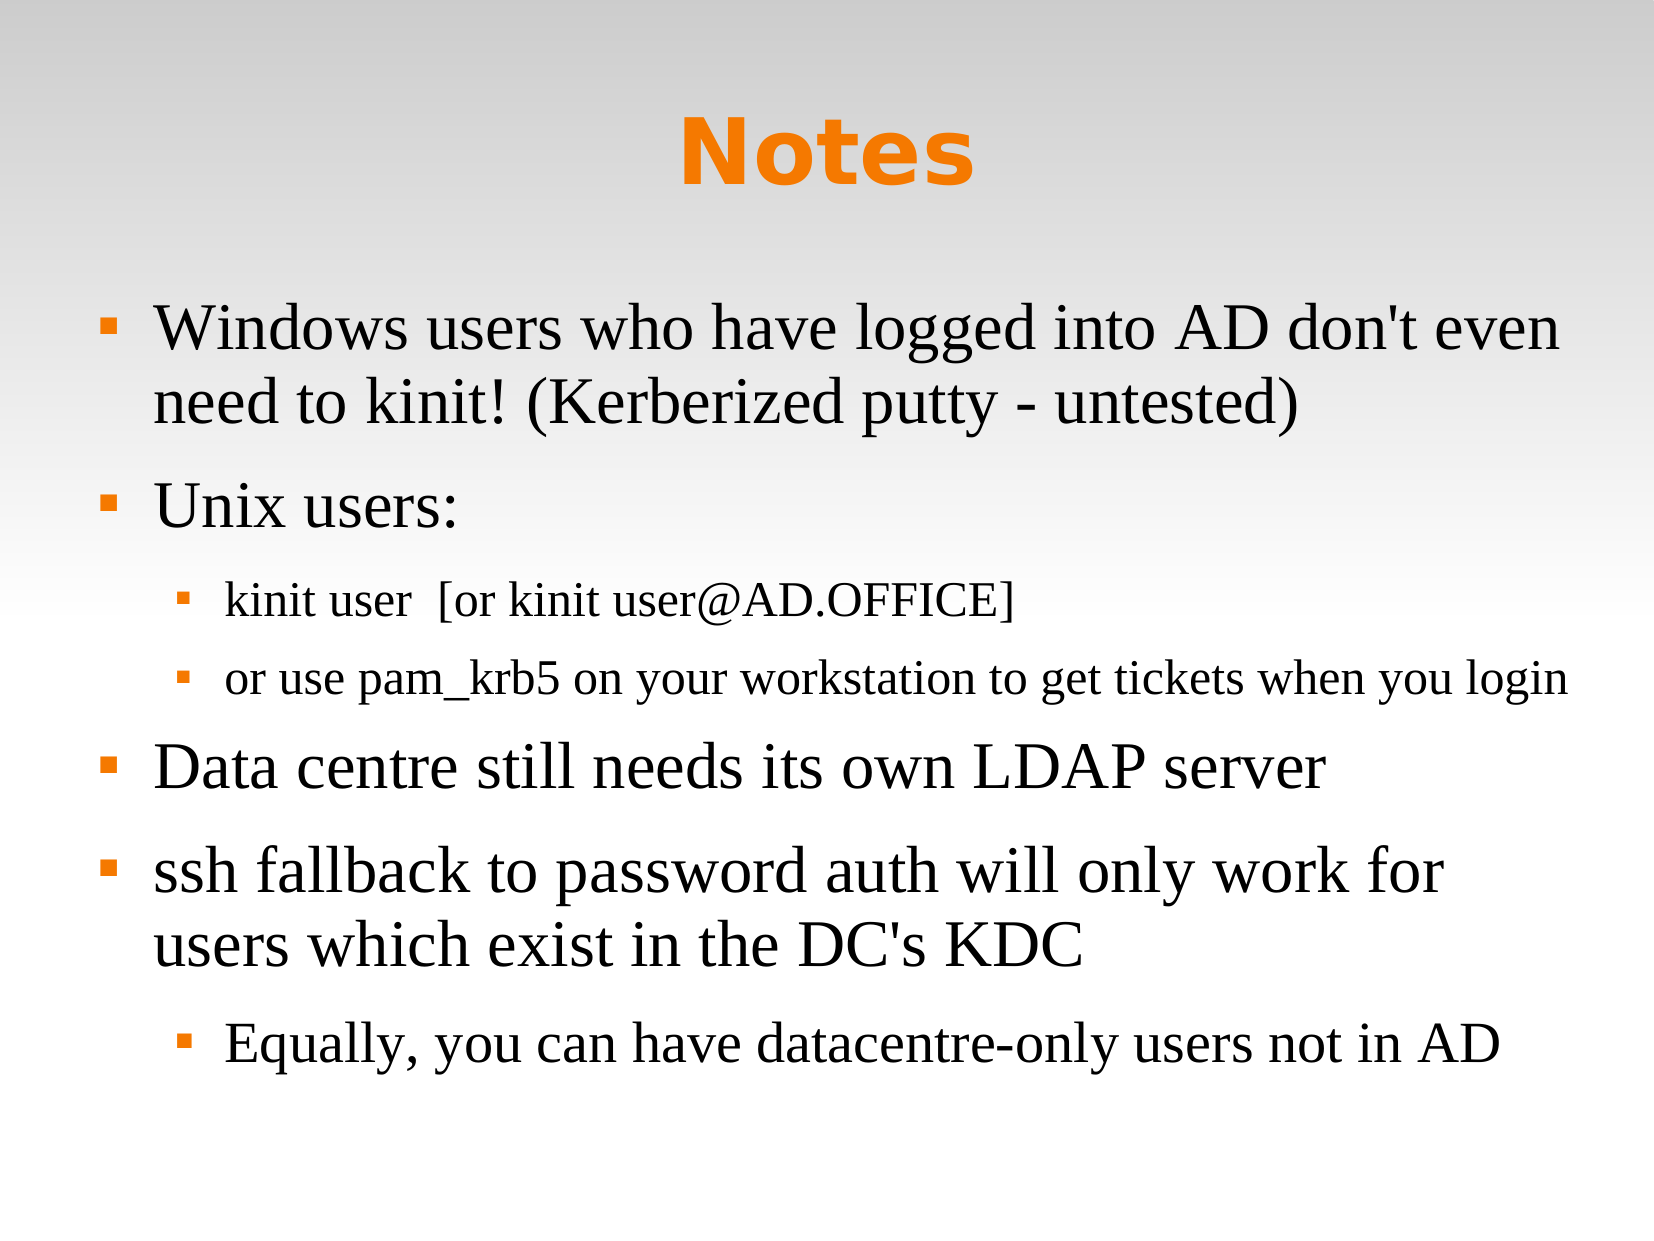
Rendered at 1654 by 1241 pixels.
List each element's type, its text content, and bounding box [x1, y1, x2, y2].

list Windows users who have logged into AD don't even need to kinit! (Kerberized putty - untested) Unix users: kinit user [or kinit user@AD.OFFICE] or use pam_krb5 on your workstation to get tickets when you login Data centre still needs its own LDAP server ssh fallback to password auth will only work for users which exist in the DC's KDC Equally, you can have datacentre-only users not in AD [82, 290, 1571, 1132]
title Notes [82, 49, 1571, 257]
